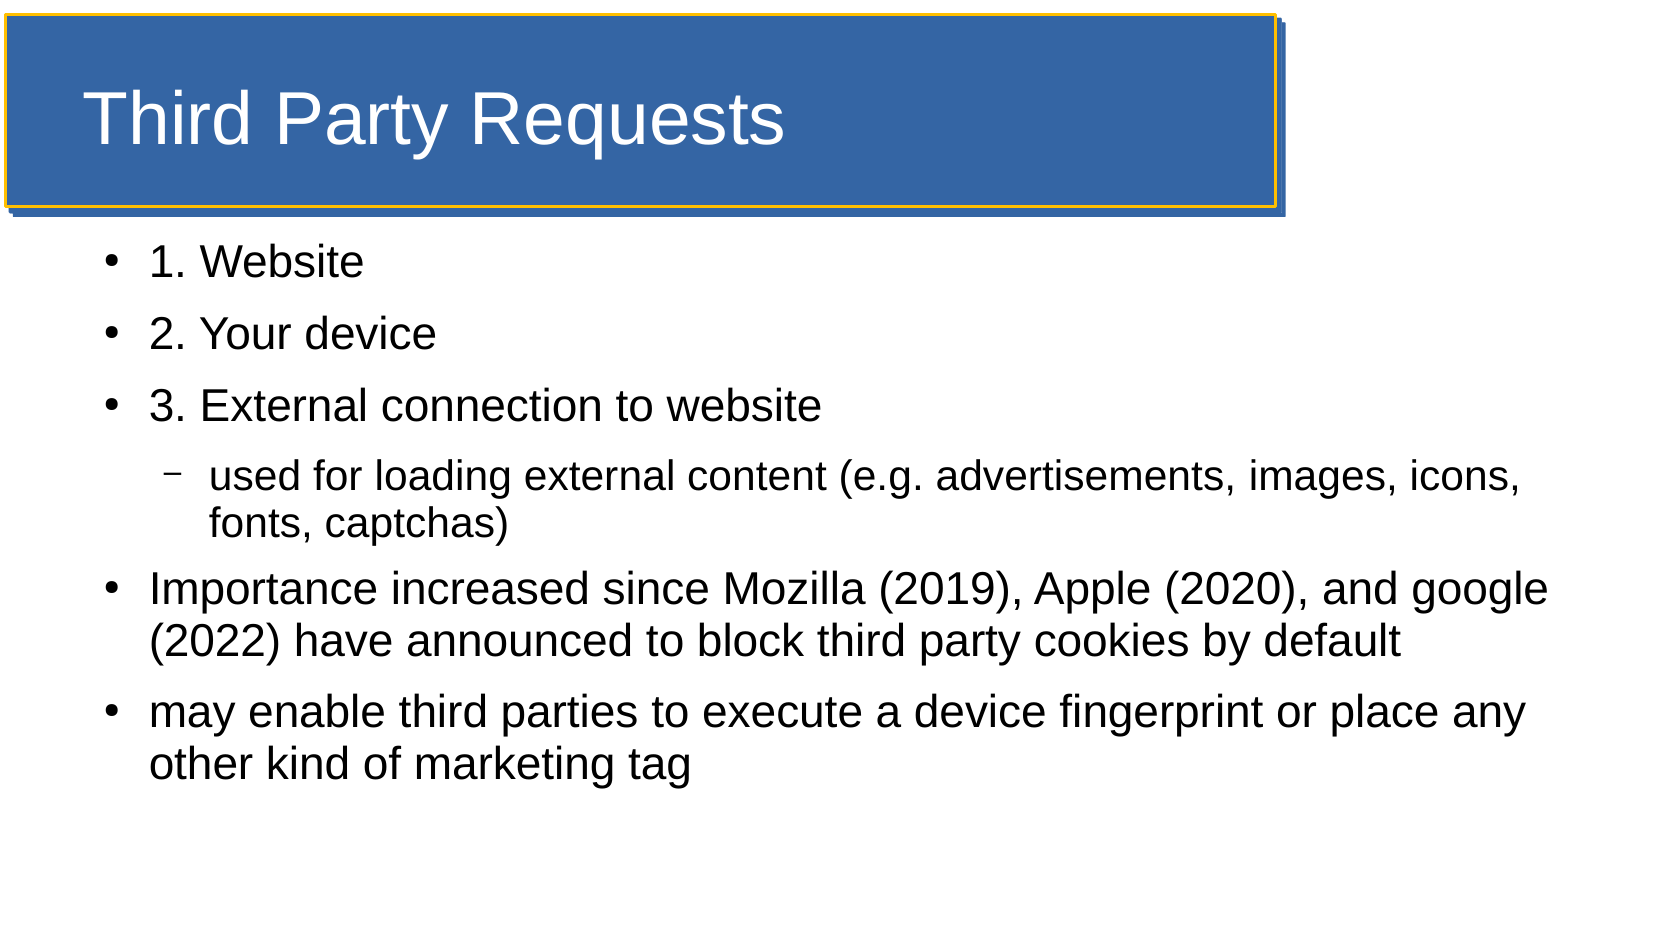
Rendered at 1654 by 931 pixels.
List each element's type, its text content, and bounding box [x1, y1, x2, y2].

title Third Party Requests [82, 44, 1235, 192]
list 1. Website 2. Your device 3. External connection to website used for loading external content (e.g. advertisements, images, icons, fonts, captchas) Importance increased since Mozilla (2019), Apple (2020), and google (2022) have announced to block third party cookies by default may enable third parties to execute a device fingerprint or place any other kind of marketing tag [88, 236, 1565, 798]
